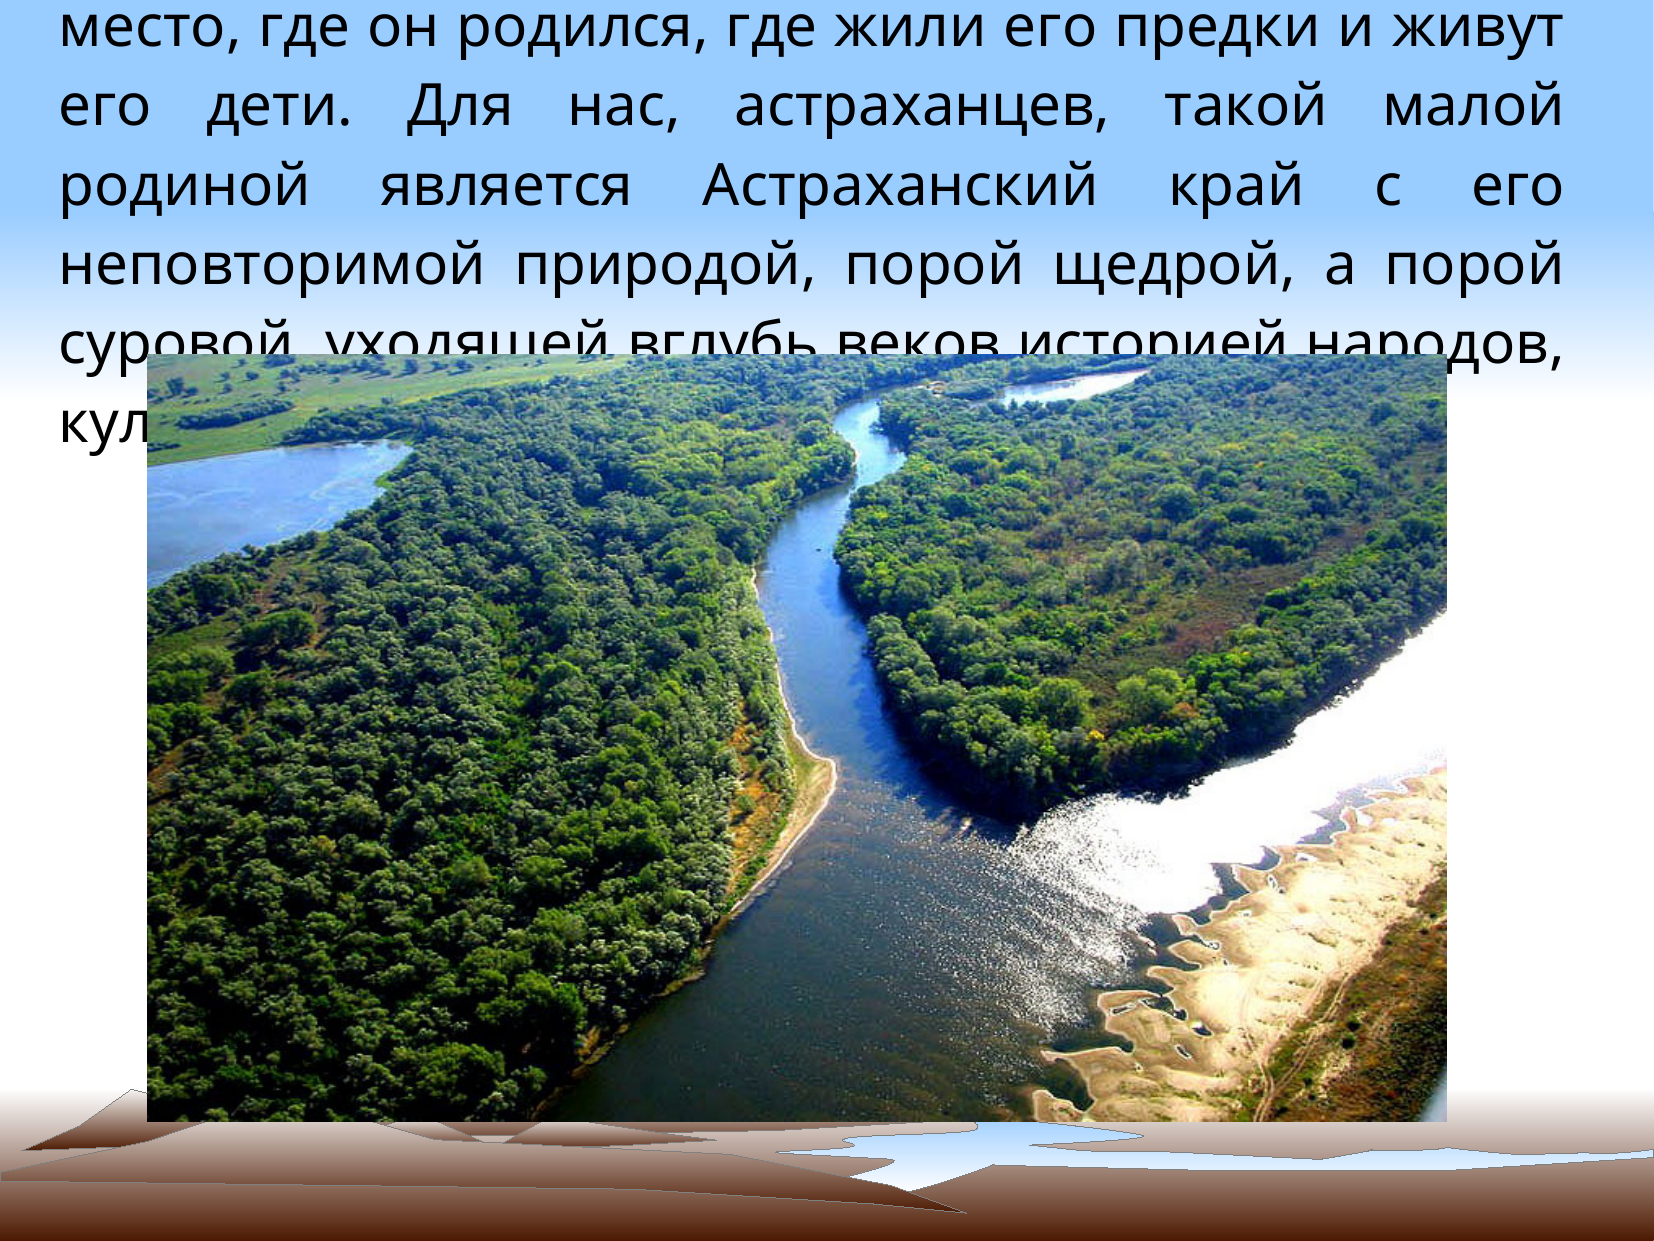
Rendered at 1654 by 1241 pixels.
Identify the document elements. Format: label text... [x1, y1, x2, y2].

title У каждого человека есть своя малая родина. Это то место, где он родился, где жили его предки и живут его дети. Для нас, астраханцев, такой малой родиной является Астраханский край с его неповторимой природой, порой щедрой, а порой суровой, уходящей вглубь веков историей народов, культур. [59, 29, 1565, 336]
picture [147, 354, 1447, 1123]
